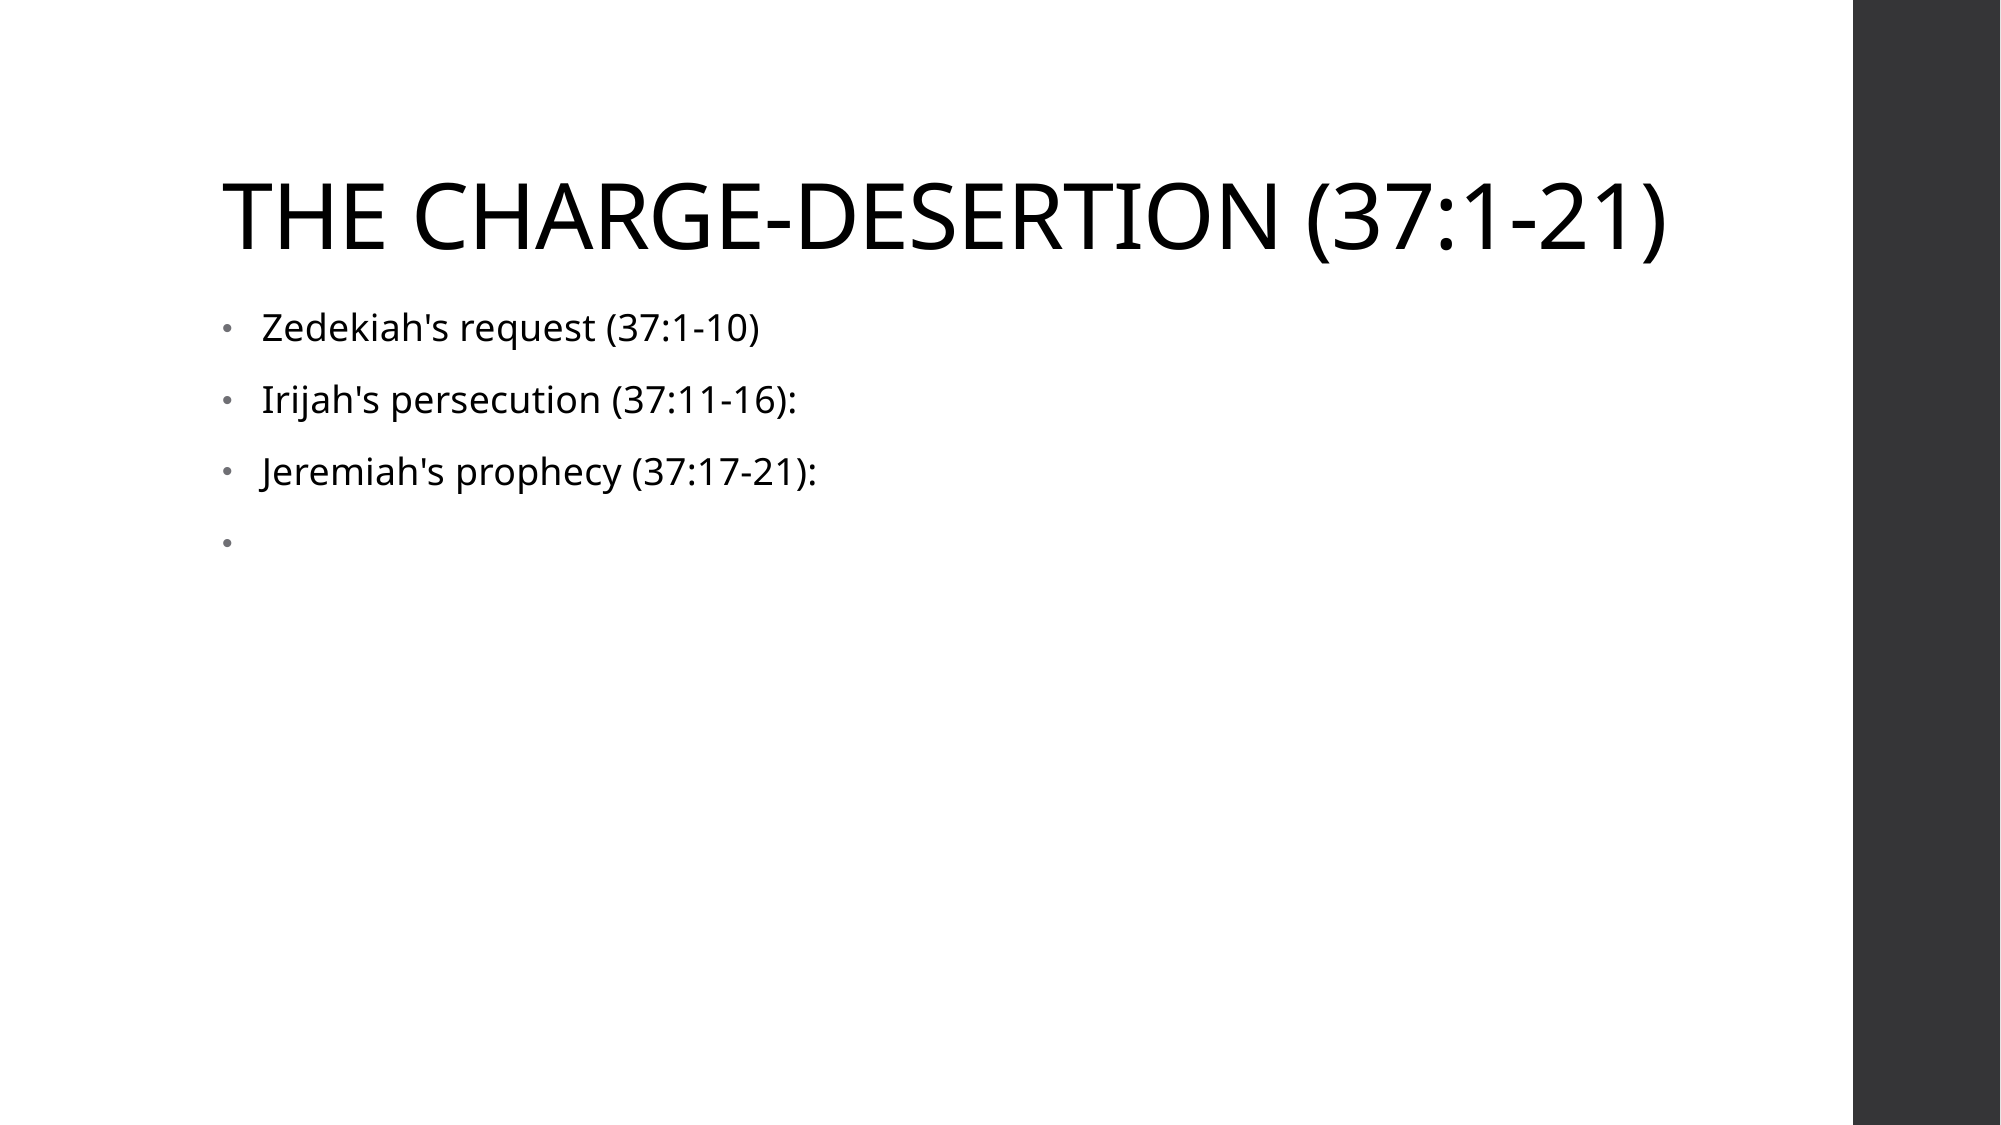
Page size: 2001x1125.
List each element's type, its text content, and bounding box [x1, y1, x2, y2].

title THE CHARGE-DESERTION (37:1-21) [206, 60, 1797, 278]
list Zedekiah's request (37:1-10) Irijah's persecution (37:11-16): Jeremiah's prophecy (37:17-21): [206, 299, 1617, 1014]
